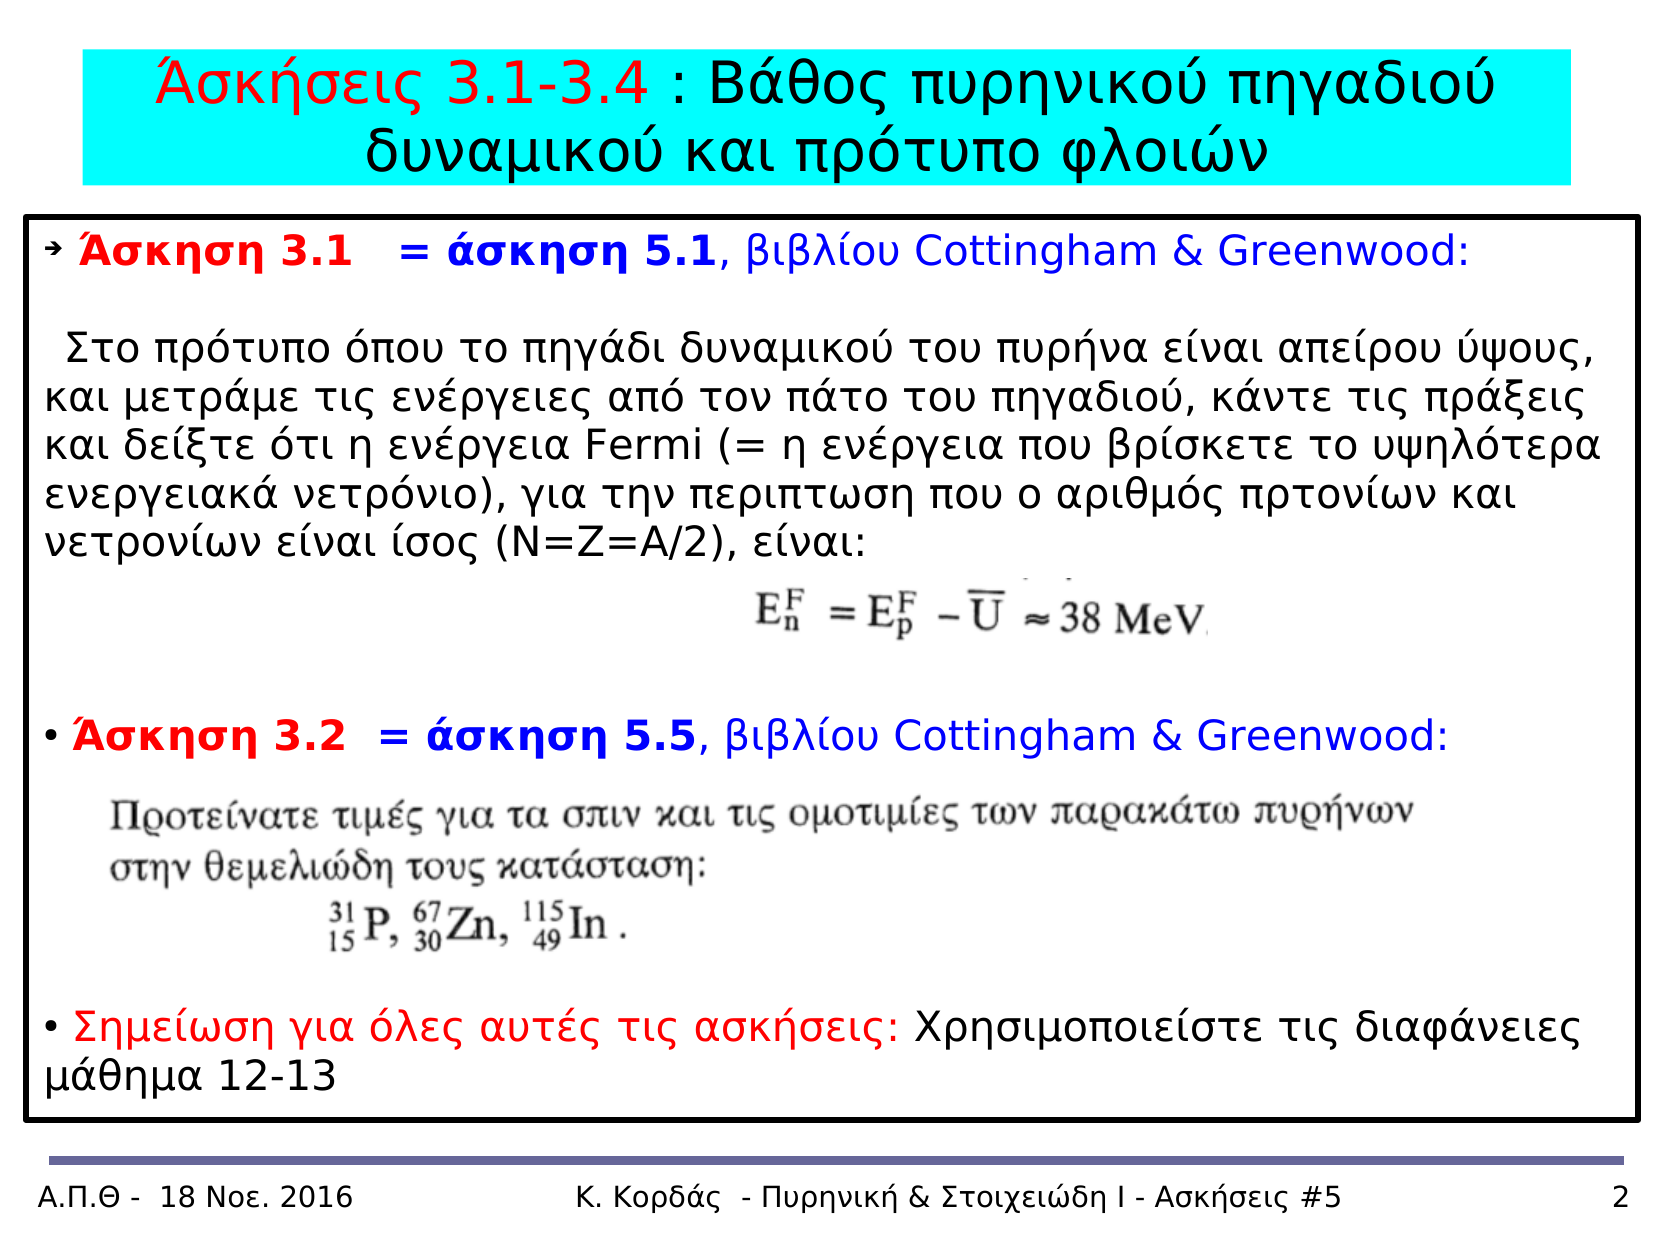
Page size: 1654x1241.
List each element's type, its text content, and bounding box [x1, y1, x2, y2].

picture [750, 578, 1208, 646]
picture [100, 783, 1426, 961]
text_box Άσκηση 3.1 = άσκηση 5.1, βιβλίου Cottingham & Greenwood: Στο πρότυπο όπου το πηγάδι δυναμικού του πυρήνα είναι απείρου ύψους, και μετράμε τις ενέργειες από τον πάτο του πηγαδιού, κάντε τις πράξεις και δείξτε ότι η ενέργεια Fermi (= η ενέργεια που βρίσκετε το υψηλότερα ενεργειακά νετρόνιο), για την περιπτωση που ο αριθμός πρτονίων και νετρονίων είναι ίσος (Ν=Ζ=Α/2), είναι: Άσκηση 3.2 = άσκηση 5.5, βιβλίου Cottingham & Greenwood: Σημείωση για όλες αυτές τις ασκήσεις: Χρησιμοποιείστε τις διαφάνειες μάθημα 12-13 [25, 216, 1639, 1120]
title Άσκήσεις 3.1-3.4 : Βάθος πυρηνικού πηγαδιού δυναμικού και πρότυπο φλοιών [82, 49, 1571, 186]
